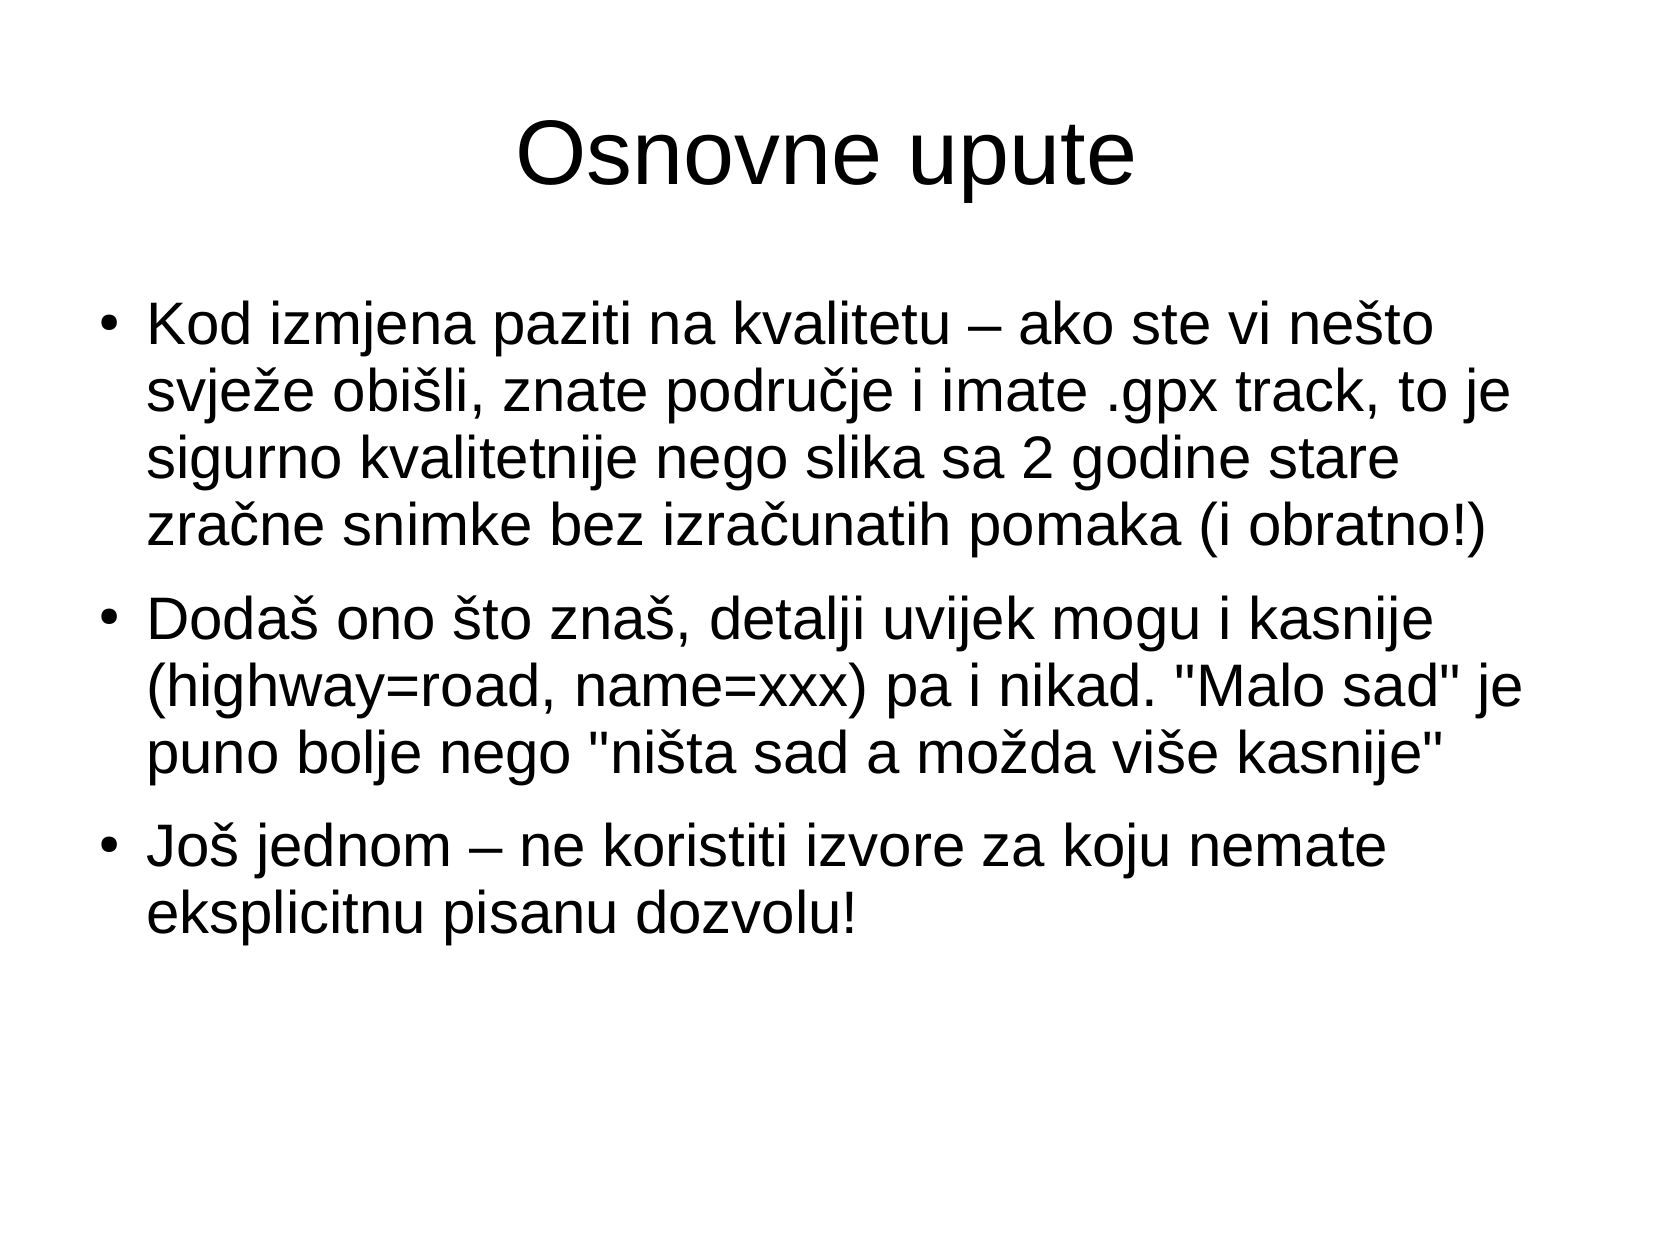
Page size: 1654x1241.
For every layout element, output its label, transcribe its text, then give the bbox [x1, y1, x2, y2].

list Kod izmjena paziti na kvalitetu – ako ste vi nešto svježe obišli, znate područje i imate .gpx track, to je sigurno kvalitetnije nego slika sa 2 godine stare zračne snimke bez izračunatih pomaka (i obratno!) Dodaš ono što znaš, detalji uvijek mogu i kasnije (highway=road, name=xxx) pa i nikad. "Malo sad" je puno bolje nego "ništa sad a možda više kasnije" Još jednom – ne koristiti izvore za koju nemate eksplicitnu pisanu dozvolu! [82, 290, 1538, 1010]
title Osnovne upute [82, 49, 1571, 257]
